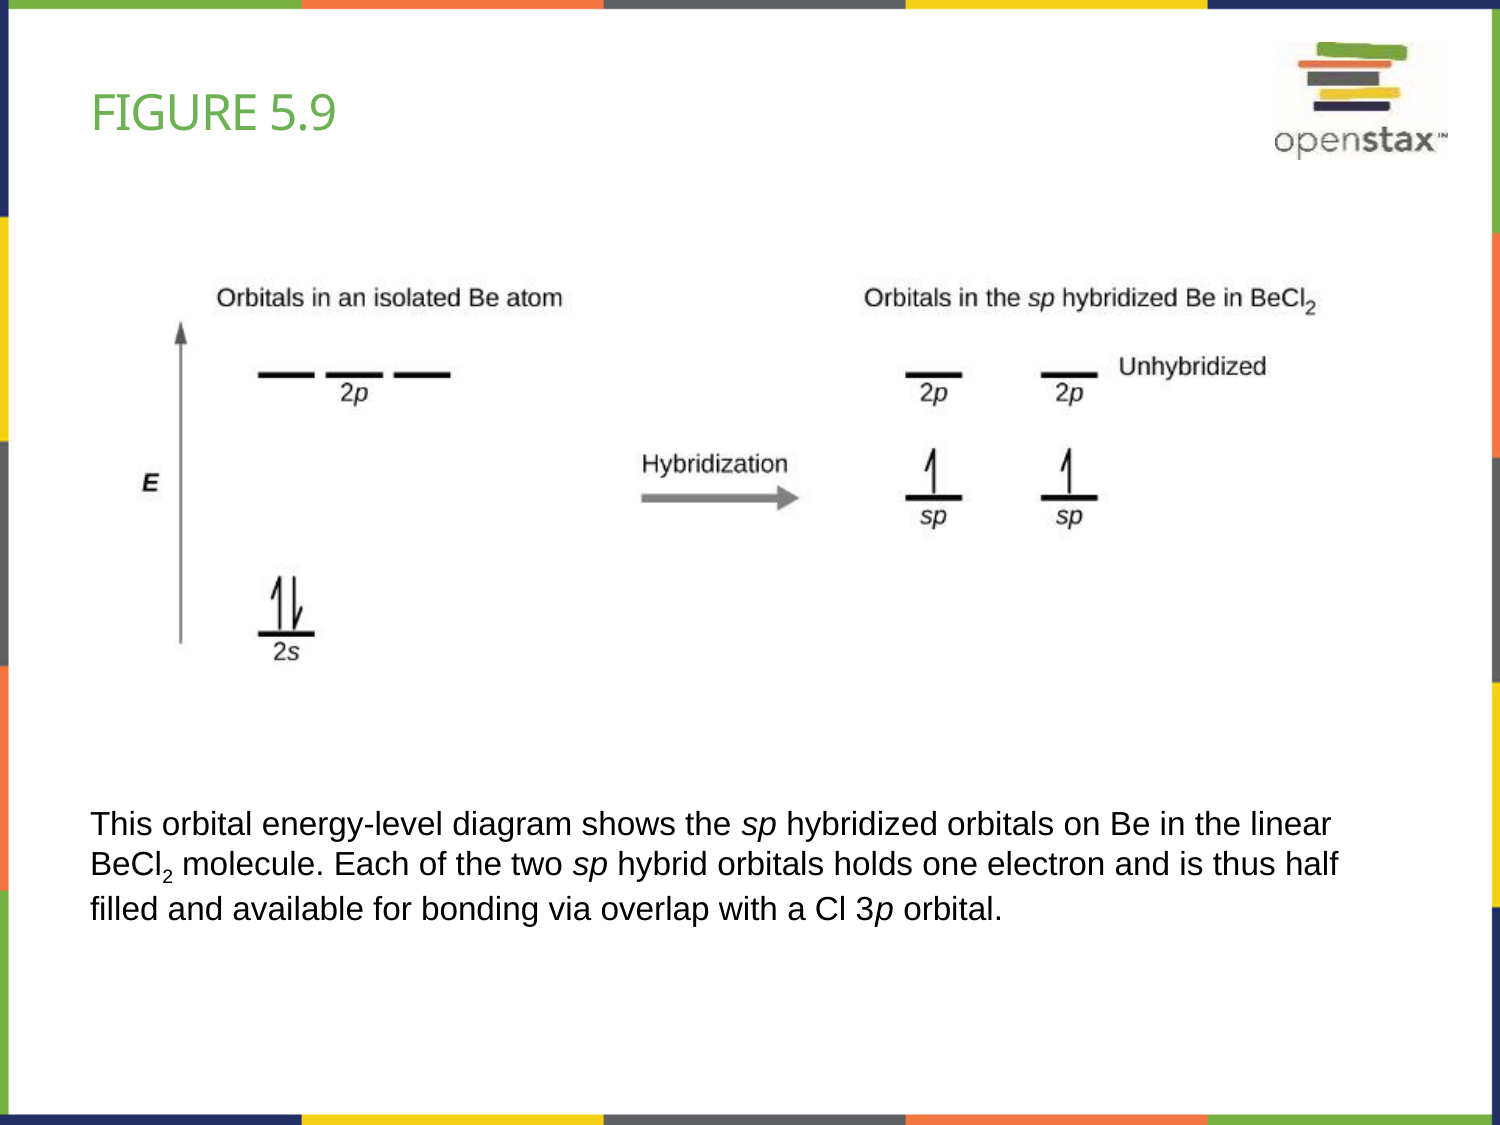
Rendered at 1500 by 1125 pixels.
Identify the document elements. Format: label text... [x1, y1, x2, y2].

list This orbital energy-level diagram shows the sp hybridized orbitals on Be in the linear BeCl2 molecule. Each of the two sp hybrid orbitals holds one electron and is thus half filled and available for bonding via overlap with a Cl 3p orbital. [75, 794, 1398, 986]
title Figure 5.9 [75, 39, 1398, 148]
picture [0, 0, 1500, 1125]
